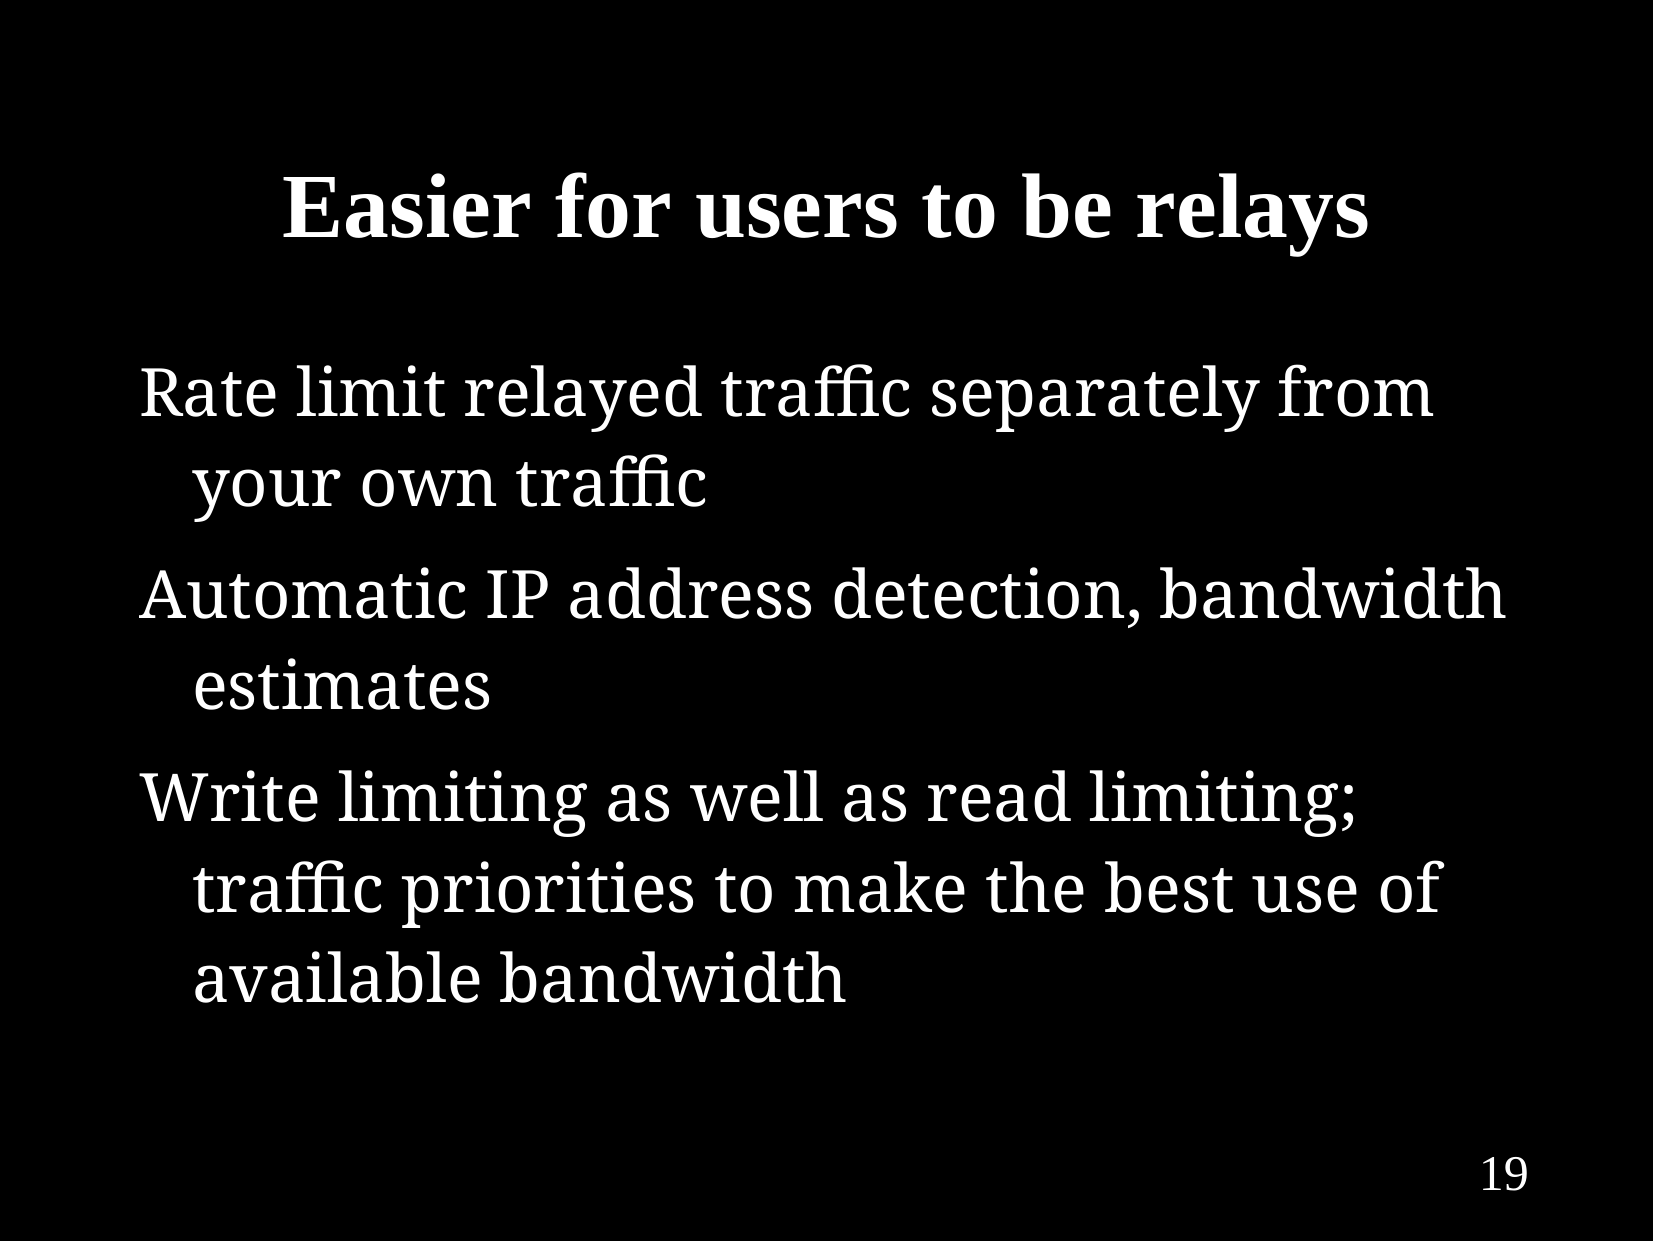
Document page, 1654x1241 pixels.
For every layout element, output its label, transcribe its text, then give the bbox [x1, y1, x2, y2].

title Easier for users to be relays [121, 102, 1534, 311]
list Rate limit relayed traffic separately from your own traffic Automatic IP address detection, bandwidth estimates Write limiting as well as read limiting; traffic priorities to make the best use of available bandwidth [121, 344, 1534, 1127]
